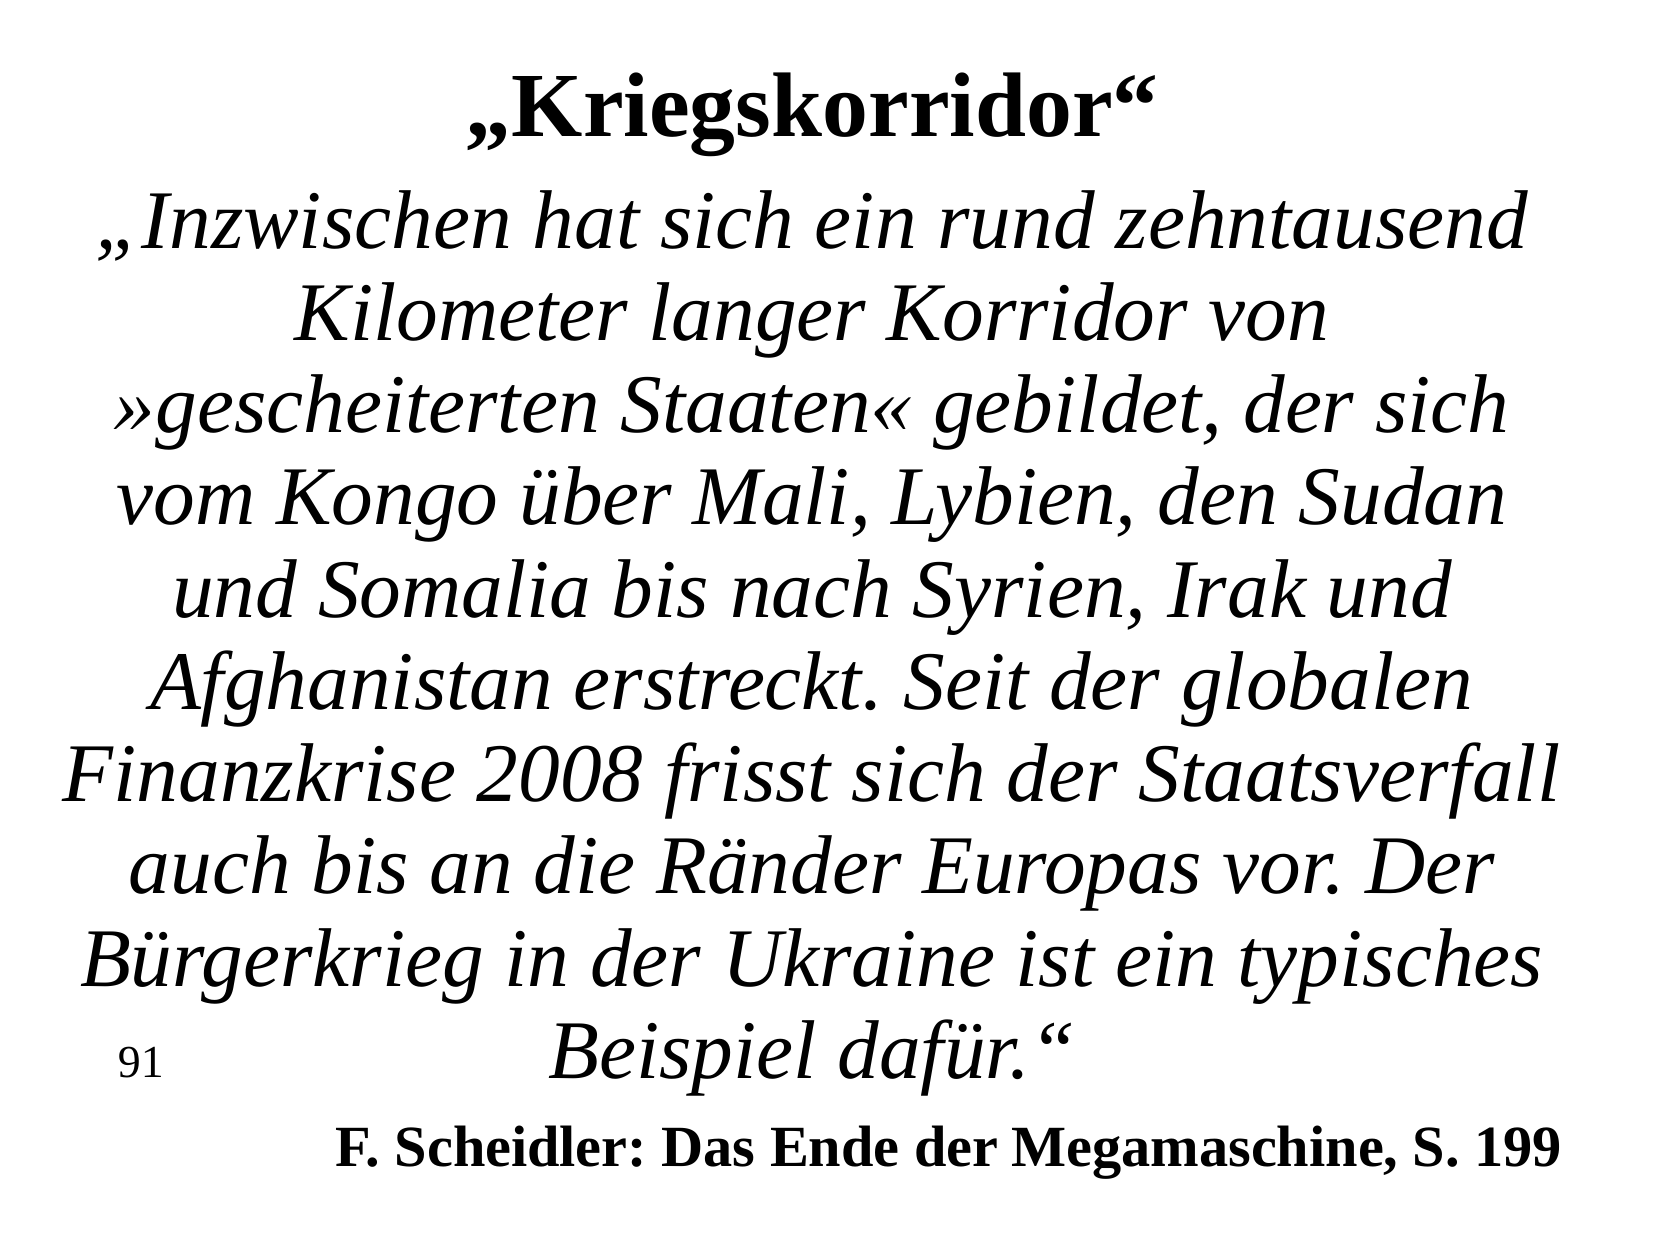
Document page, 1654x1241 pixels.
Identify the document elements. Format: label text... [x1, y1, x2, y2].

text_box „Kriegskorridor“ „Inzwischen hat sich ein rund zehntausend Kilometer langer Korridor von »gescheiterten Staaten« gebildet, der sich vom Kongo über Mali, Lybien, den Sudan und Somalia bis nach Syrien, Irak und Afghanistan erstreckt. Seit der globalen Finanzkrise 2008 frisst sich der Staatsverfall auch bis an die Ränder Europas vor. Der Bürgerkrieg in der Ukraine ist ein typisches Beispiel dafür.“ F. Scheidler: Das Ende der Megamaschine, S. 199 [47, 47, 1601, 1190]
text_box <Foliennummer> [0, 1029, 317, 1138]
